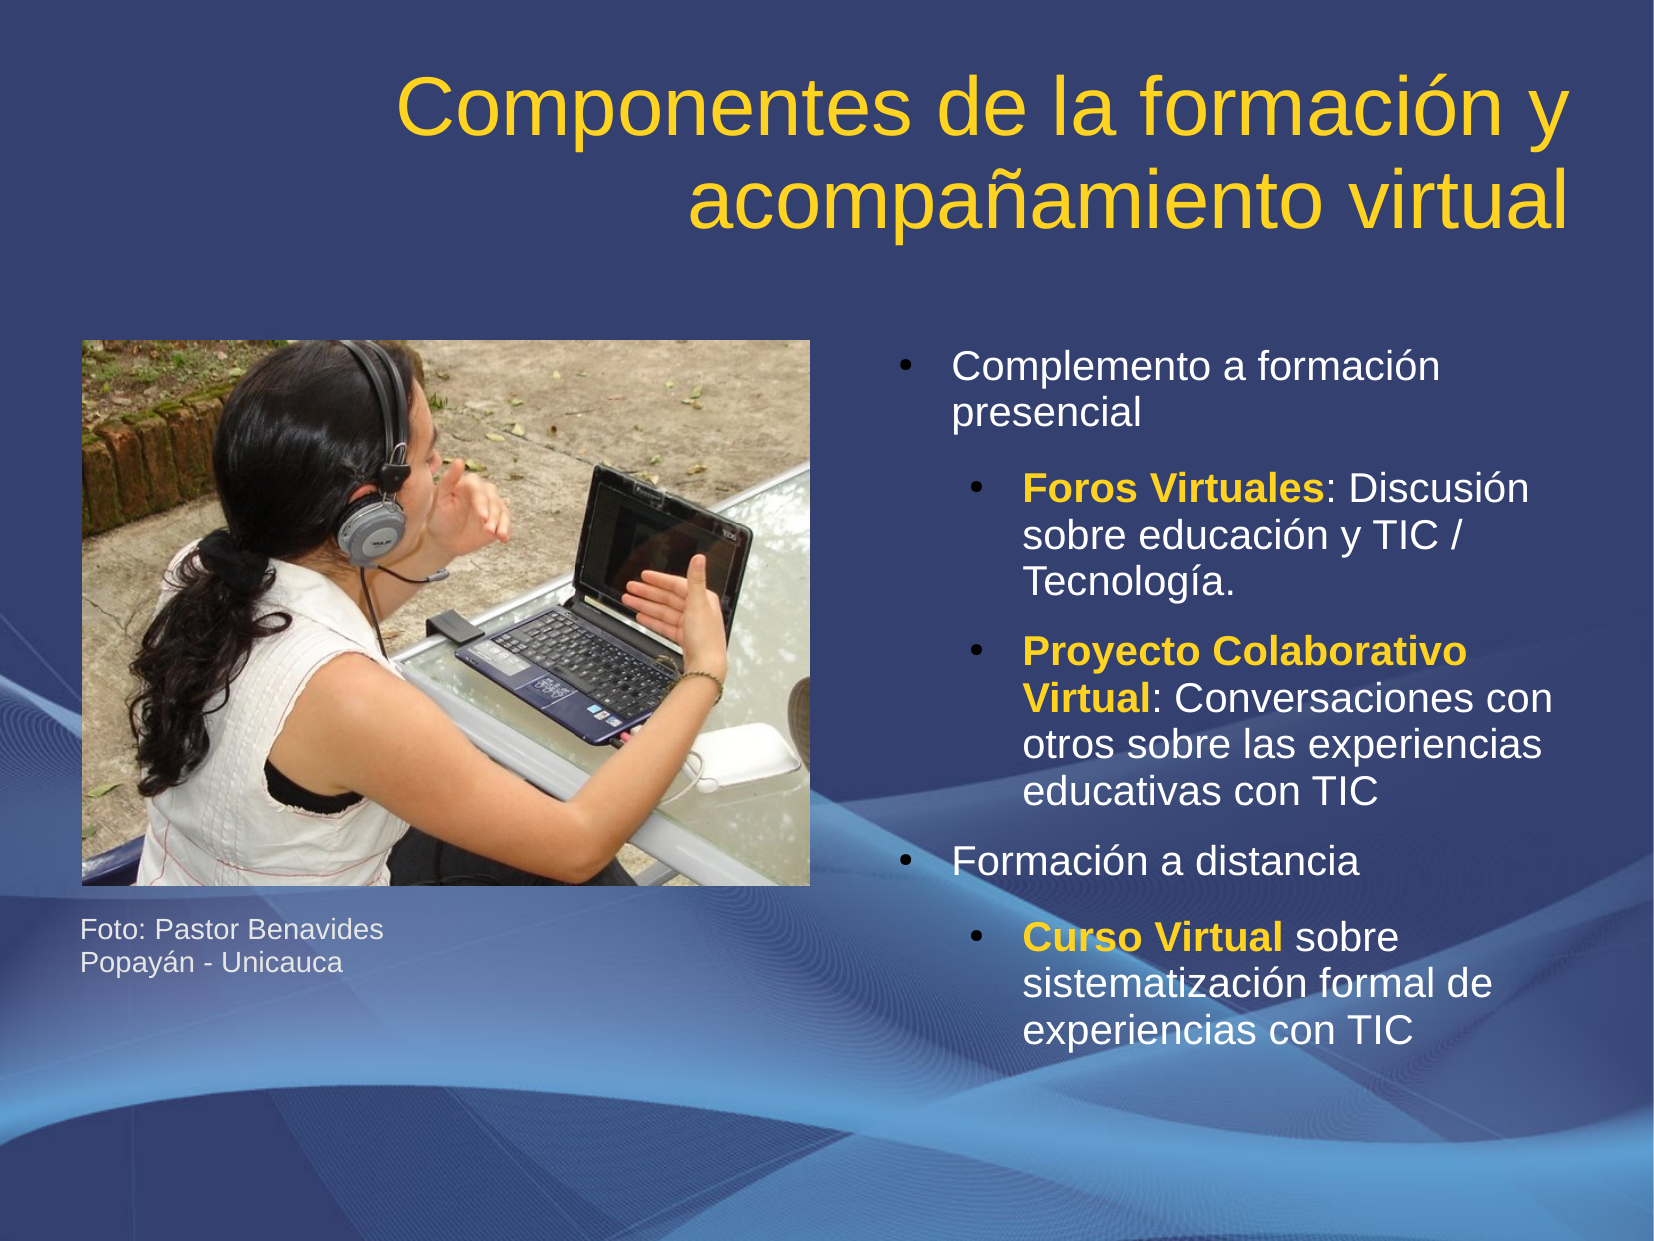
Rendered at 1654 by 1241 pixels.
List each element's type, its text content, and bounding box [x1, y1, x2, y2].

picture [0, 0, 1654, 1241]
title Componentes de la formación y acompañamiento virtual [82, 49, 1571, 257]
list Complemento a formación presencial Foros Virtuales: Discusión sobre educación y TIC / Tecnología. Proyecto Colaborativo Virtual: Conversaciones con otros sobre las experiencias educativas con TIC Formación a distancia Curso Virtual sobre sistematización formal de experiencias con TIC [880, 342, 1607, 1127]
text_box Foto: Pastor Benavides Popayán - Unicauca [64, 905, 400, 987]
